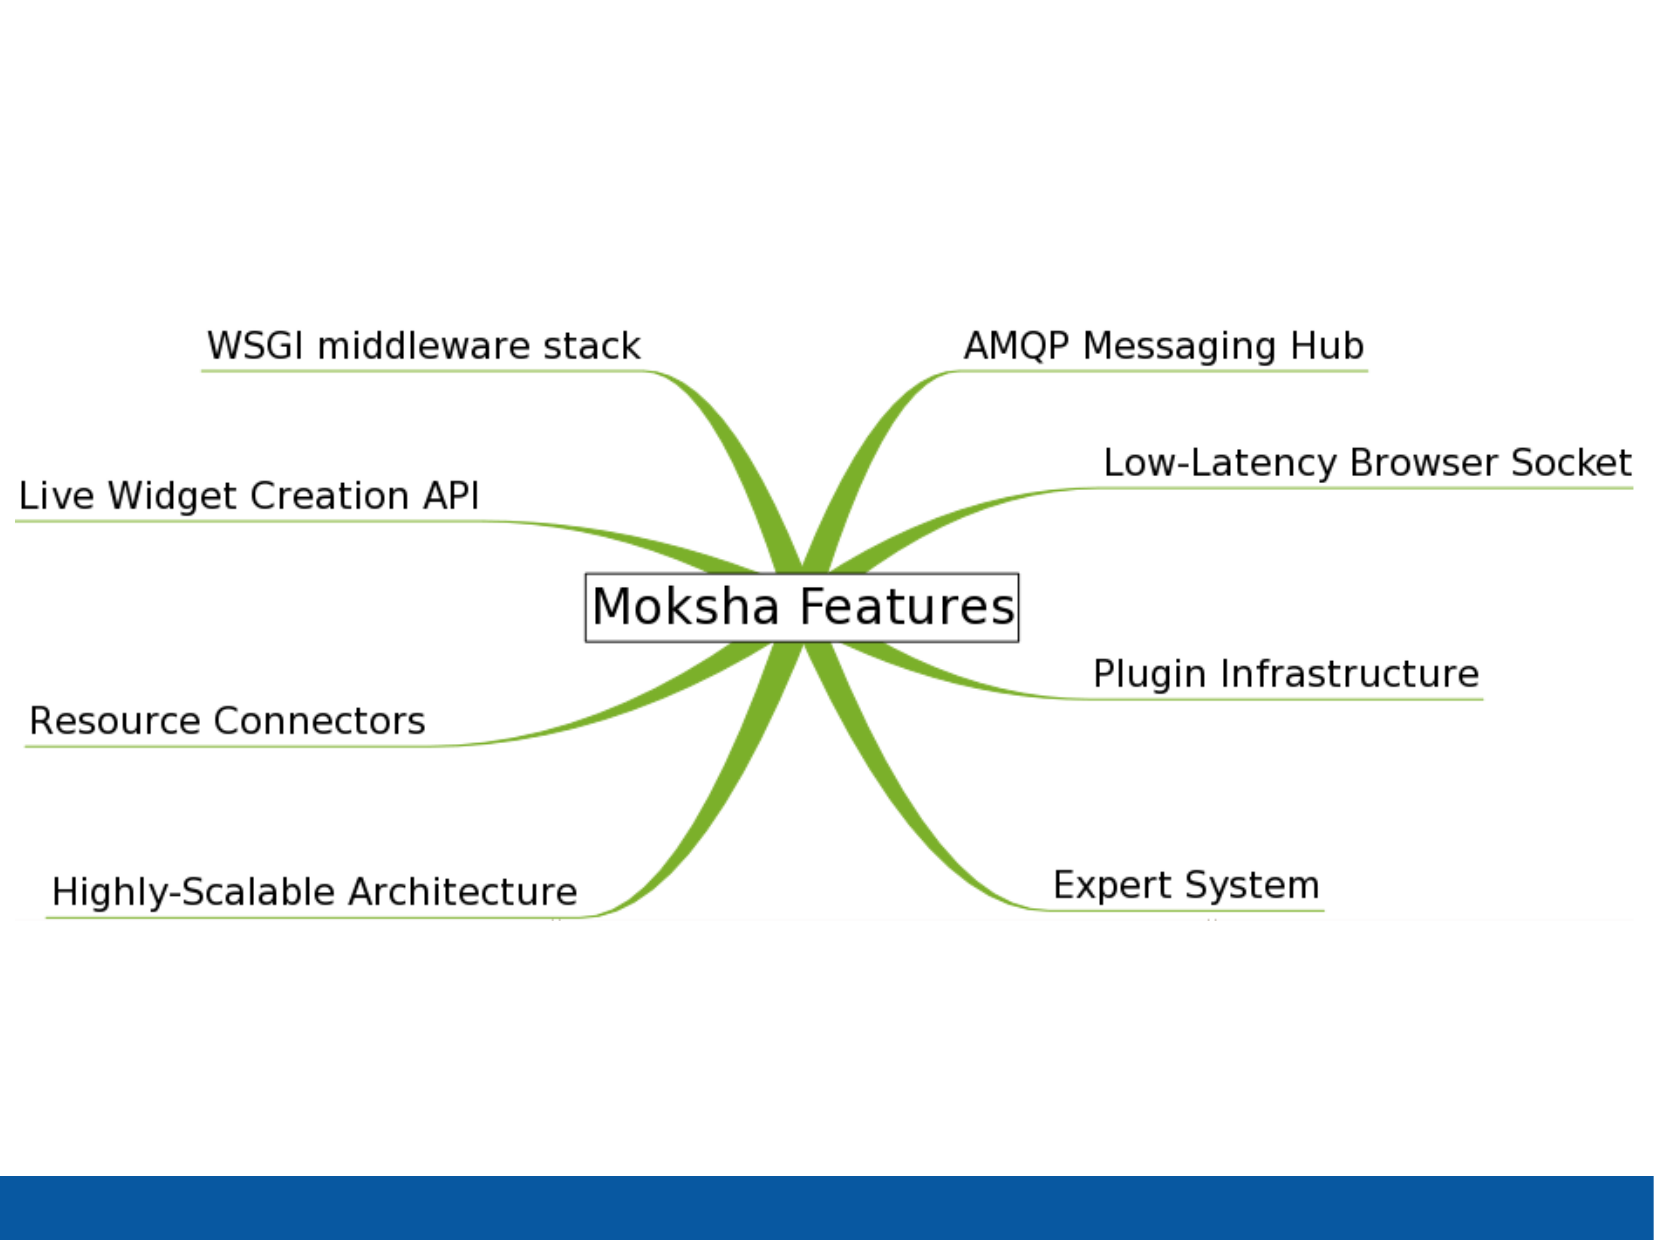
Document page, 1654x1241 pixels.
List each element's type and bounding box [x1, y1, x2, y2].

picture [0, 1176, 1654, 1240]
picture [15, 319, 1639, 921]
